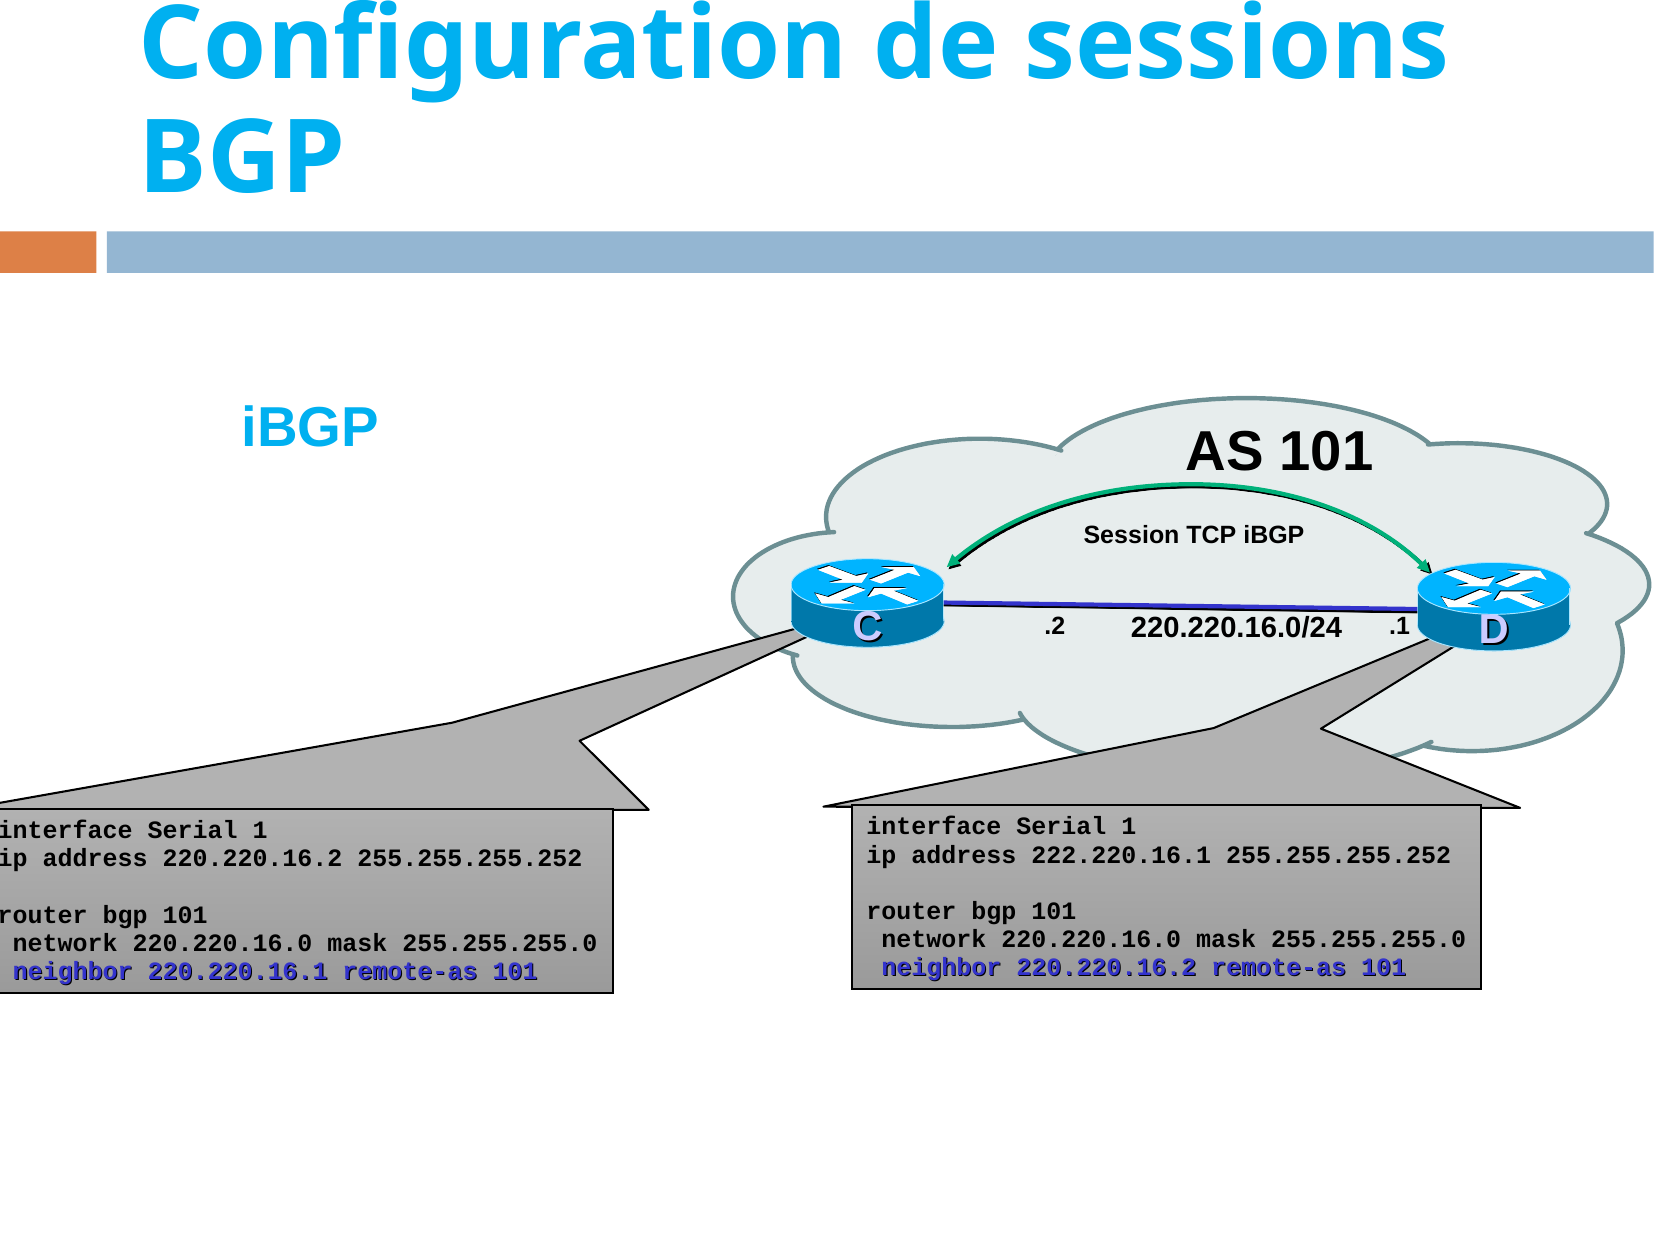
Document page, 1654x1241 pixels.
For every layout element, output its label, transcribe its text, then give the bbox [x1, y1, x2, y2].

picture [1499, 571, 1544, 586]
text_box .2 [1029, 604, 1081, 649]
text_box iBGP [151, 395, 469, 459]
text_box [823, 649, 1521, 808]
text_box C [852, 603, 883, 650]
text_box .1 [1374, 604, 1425, 649]
text_box Session TCP iBGP [1068, 514, 1321, 558]
text_box interface Serial 1 ip address 222.220.16.1 255.255.255.252 router bgp 101 network 220.220.16.0 mask 255.255.255.0 neighbor 220.220.16.2 remote-as 101 [851, 804, 1482, 990]
text_box D [1478, 606, 1510, 654]
title Configuration de sessions BGP [123, 21, 1530, 182]
text_box interface Serial 1 ip address 220.220.16.2 255.255.255.252 router bgp 101 network 220.220.16.0 mask 255.255.255.0 neighbor 220.220.16.1 remote-as 101 [0, 808, 613, 993]
picture [728, 395, 1654, 779]
text_box AS 101 [1150, 420, 1409, 484]
picture [1446, 570, 1493, 586]
text_box [0, 629, 791, 810]
picture [1444, 590, 1490, 607]
text_box 220.220.16.0/24 [1116, 603, 1358, 652]
picture [1496, 592, 1542, 607]
